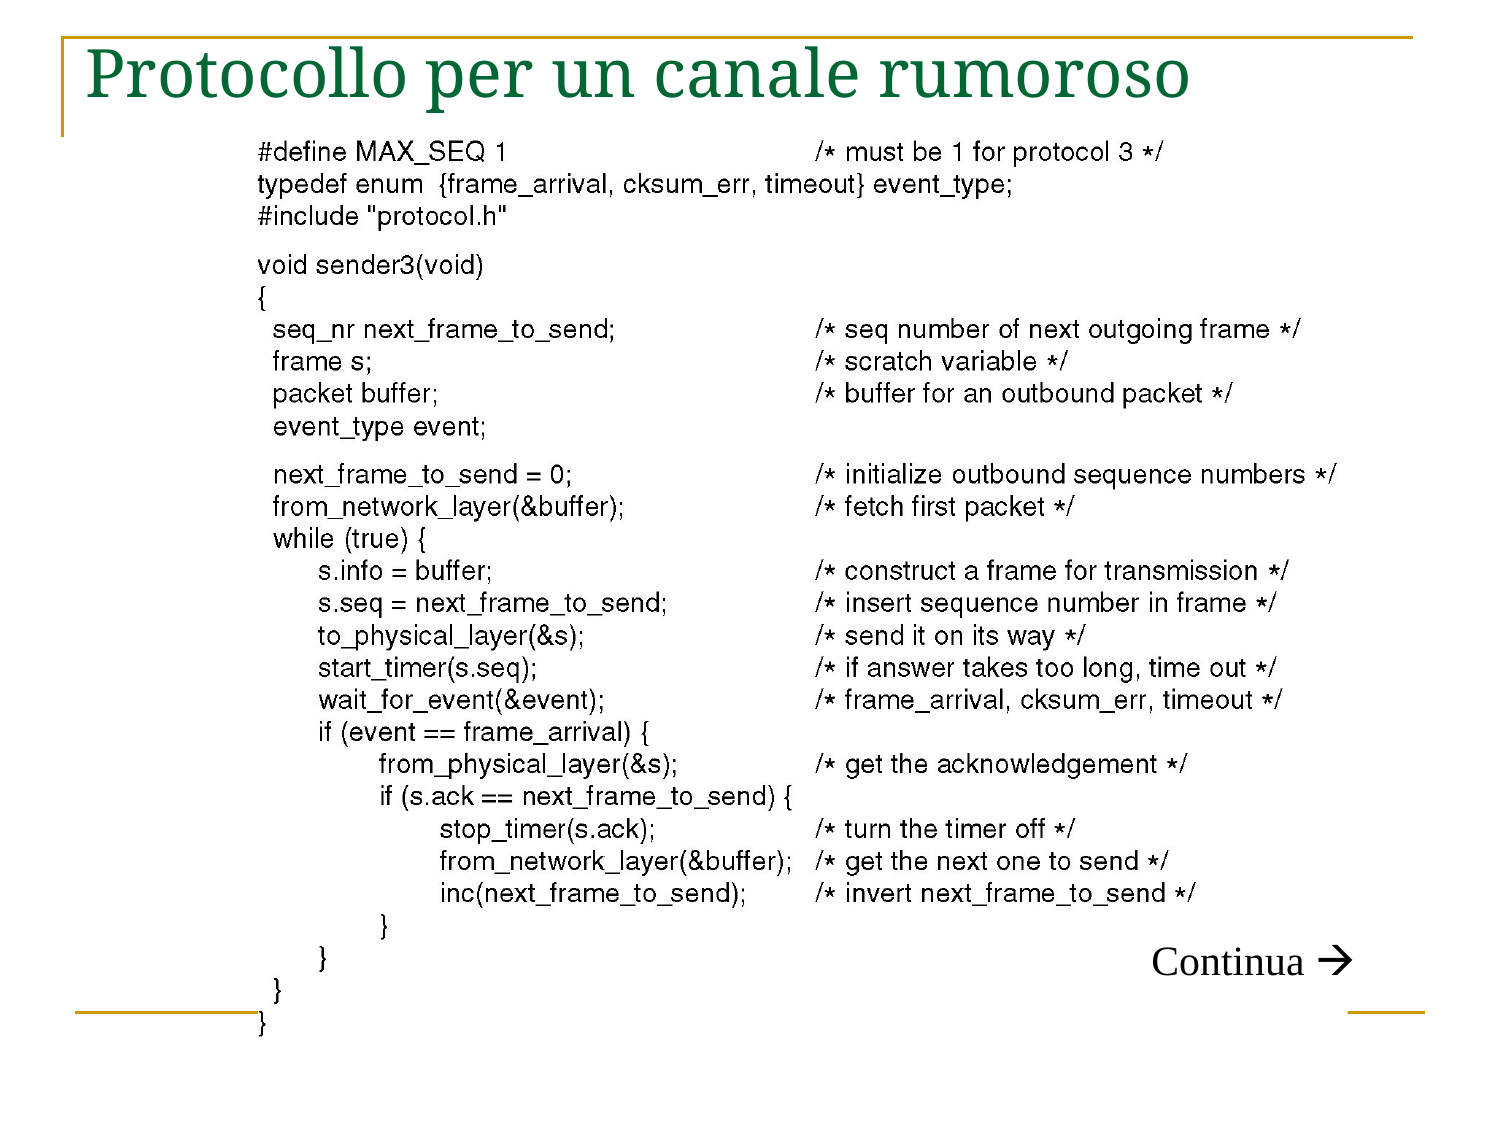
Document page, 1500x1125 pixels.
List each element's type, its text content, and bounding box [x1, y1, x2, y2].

title Protocollo per un canale rumoroso [70, 23, 1421, 211]
text_box Continua  [1136, 925, 1454, 992]
picture [257, 211, 1348, 1055]
